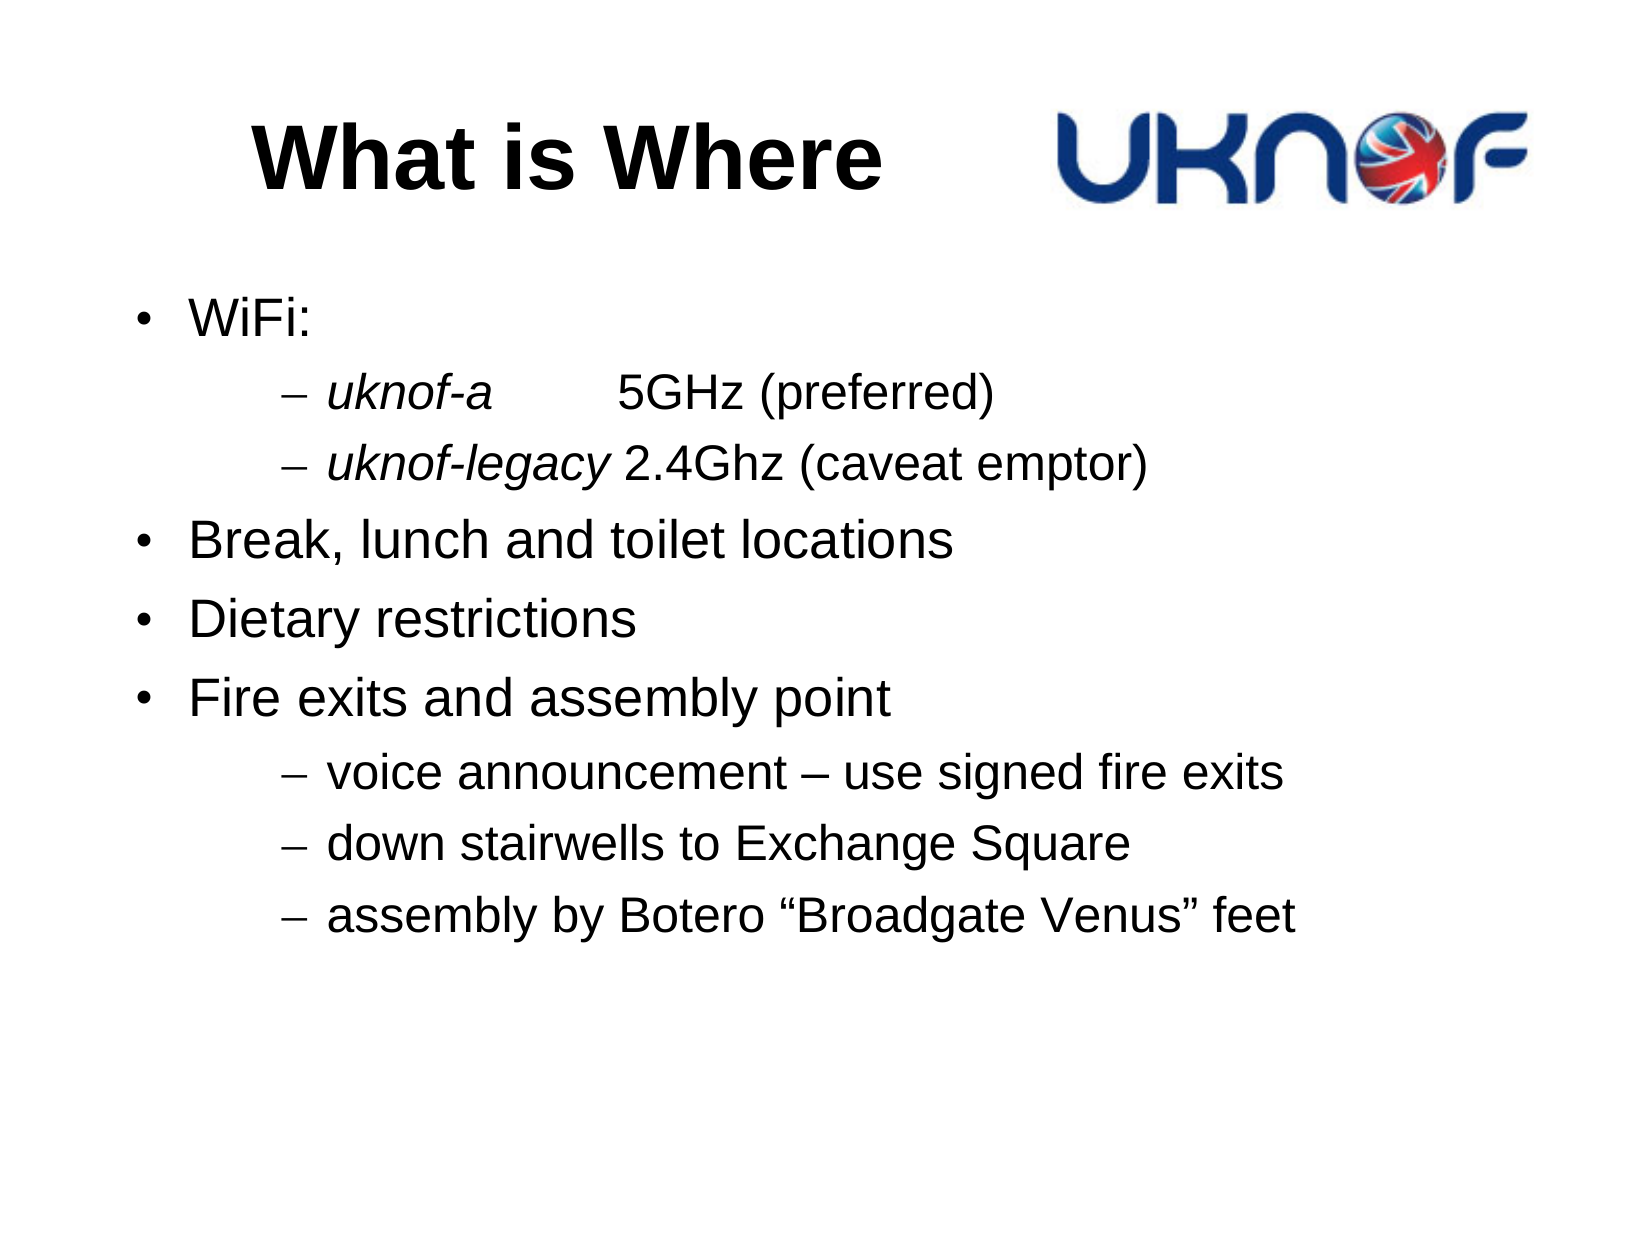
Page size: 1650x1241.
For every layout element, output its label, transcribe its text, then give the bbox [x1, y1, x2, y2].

picture [1050, 93, 1536, 225]
title What is Where [123, 37, 1013, 279]
list WiFi: uknof-a 5GHz (preferred) uknof-legacy 2.4Ghz (caveat emptor) Break, lunch and toilet locations Dietary restrictions Fire exits and assembly point voice announcement – use signed fire exits down stairwells to Exchange Square assembly by Botero “Broadgate Venus” feet [75, 287, 1576, 1018]
